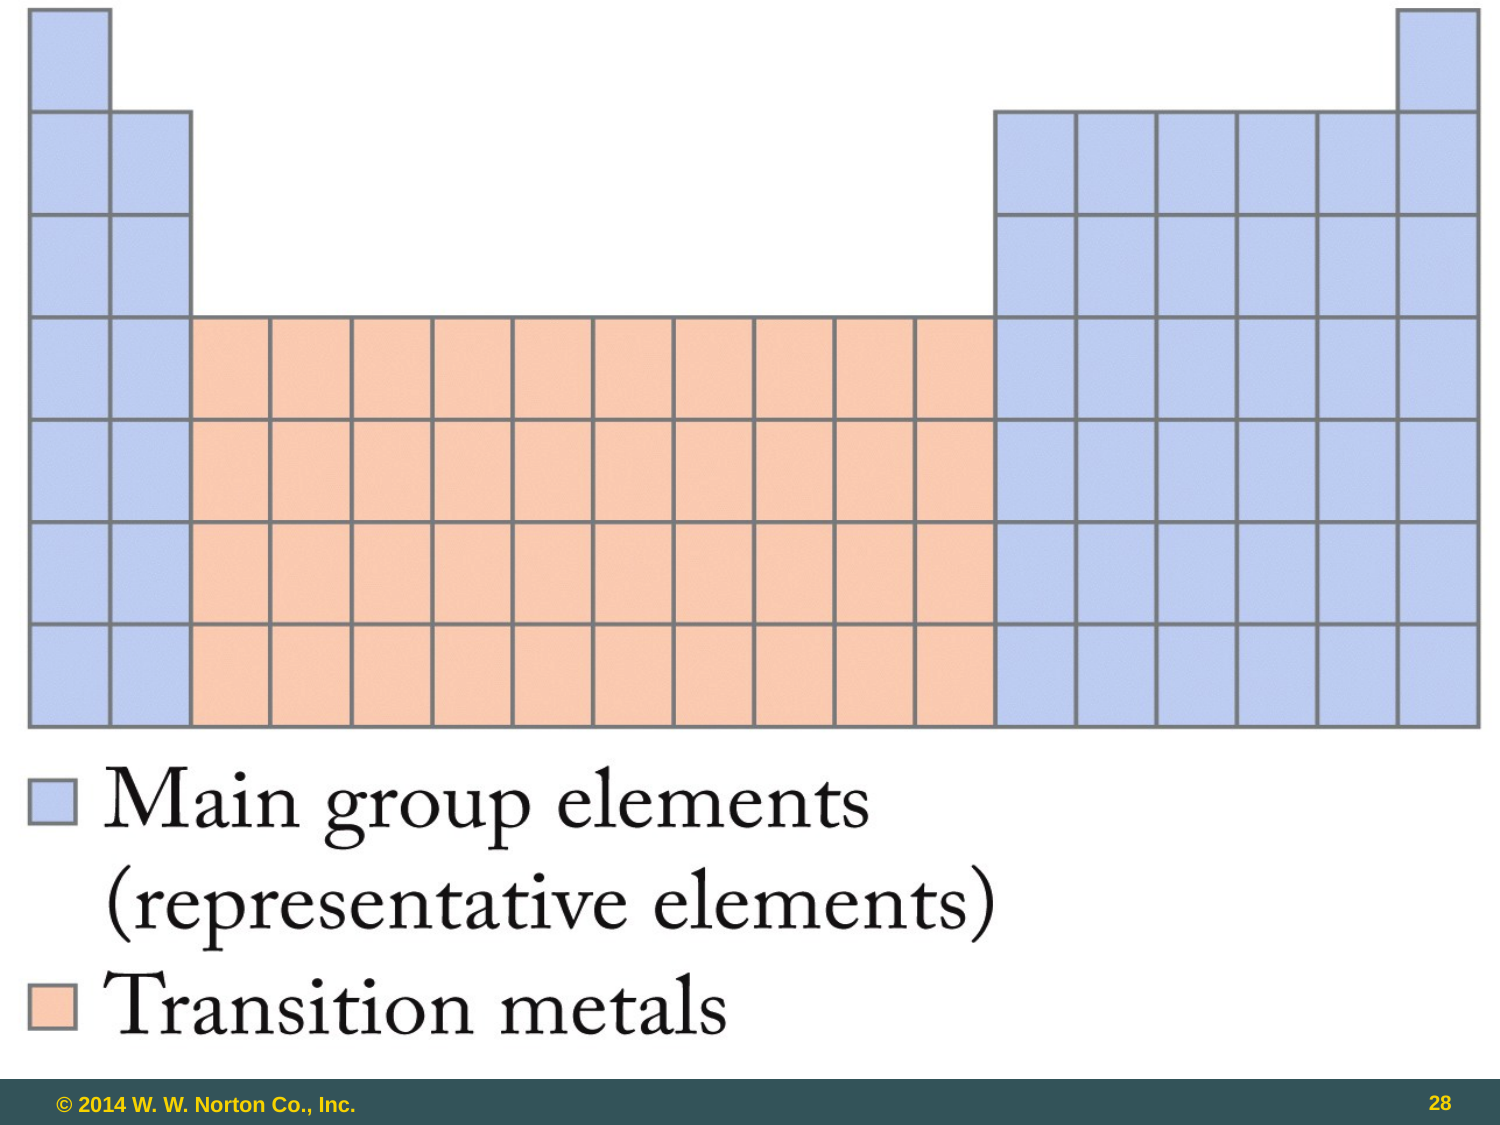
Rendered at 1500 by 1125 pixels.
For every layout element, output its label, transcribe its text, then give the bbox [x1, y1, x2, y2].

picture [0, 0, 1500, 1075]
slide_number <number> [1413, 1086, 1468, 1119]
